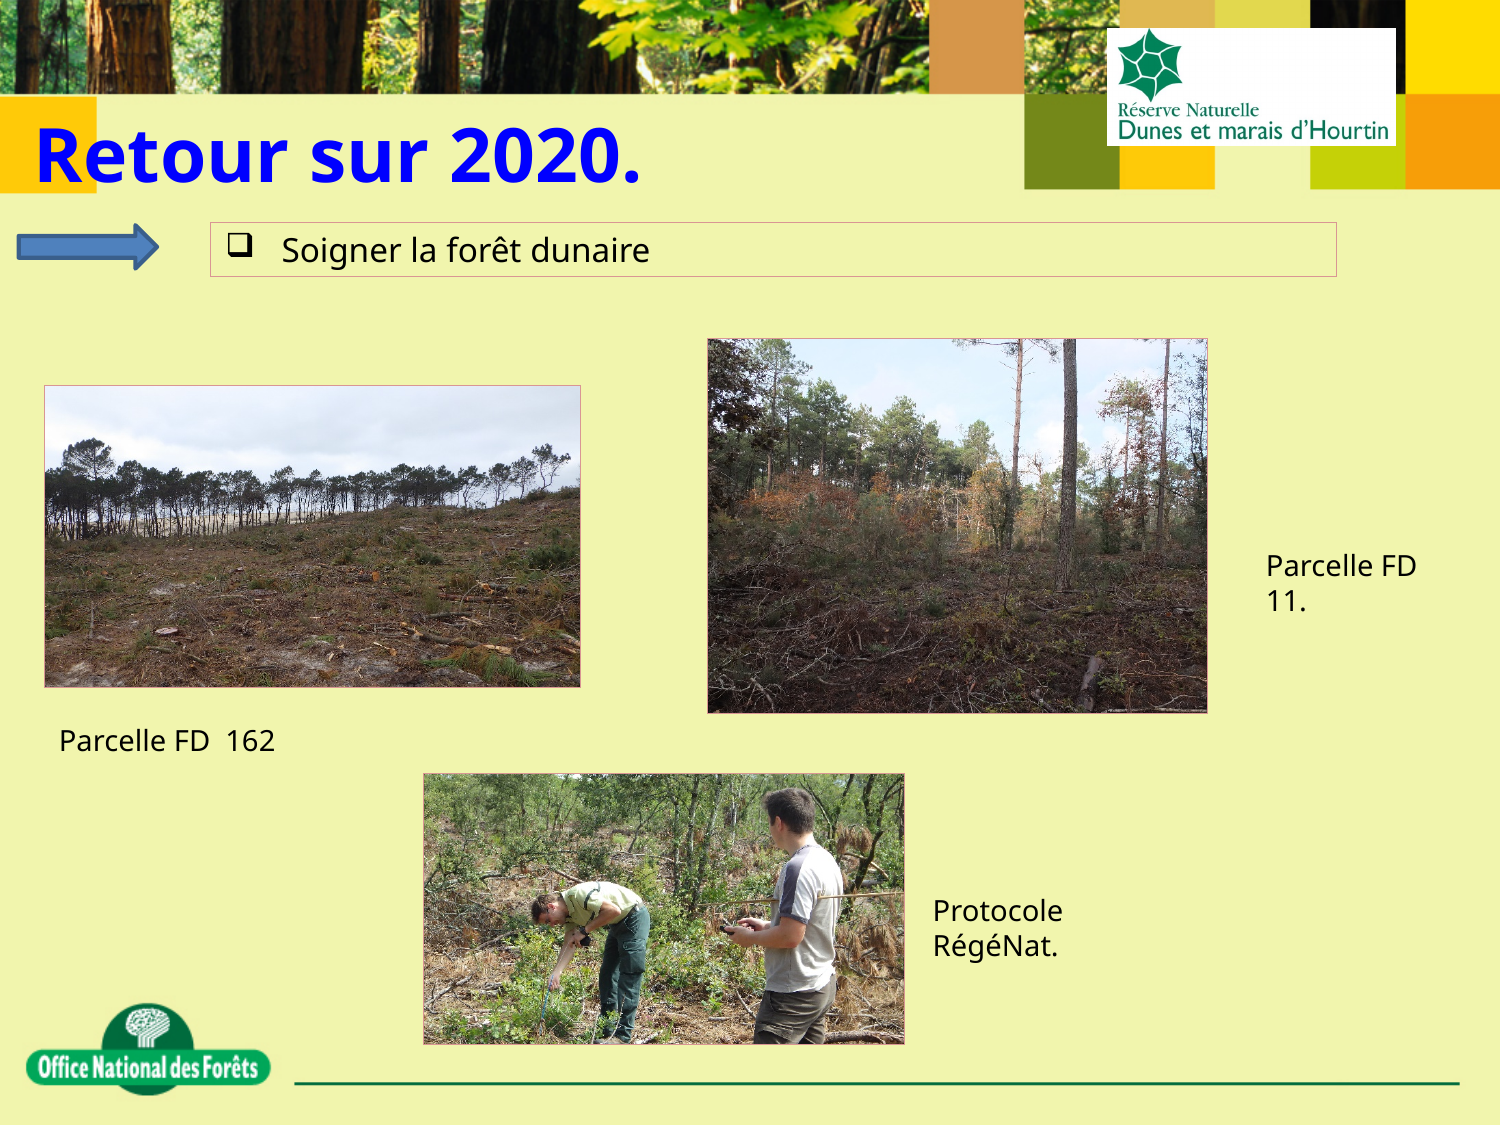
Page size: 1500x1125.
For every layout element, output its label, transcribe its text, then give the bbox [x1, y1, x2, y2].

text_box Soigner la forêt dunaire [210, 222, 1337, 277]
text_box Parcelle FD 11. [1251, 540, 1441, 626]
text_box Protocole RégéNat. [917, 884, 1107, 970]
picture [0, 0, 1500, 1125]
text_box Parcelle FD 162 [44, 715, 378, 766]
text_box Retour sur 2020. [18, 112, 1278, 250]
text_box [18, 225, 158, 269]
